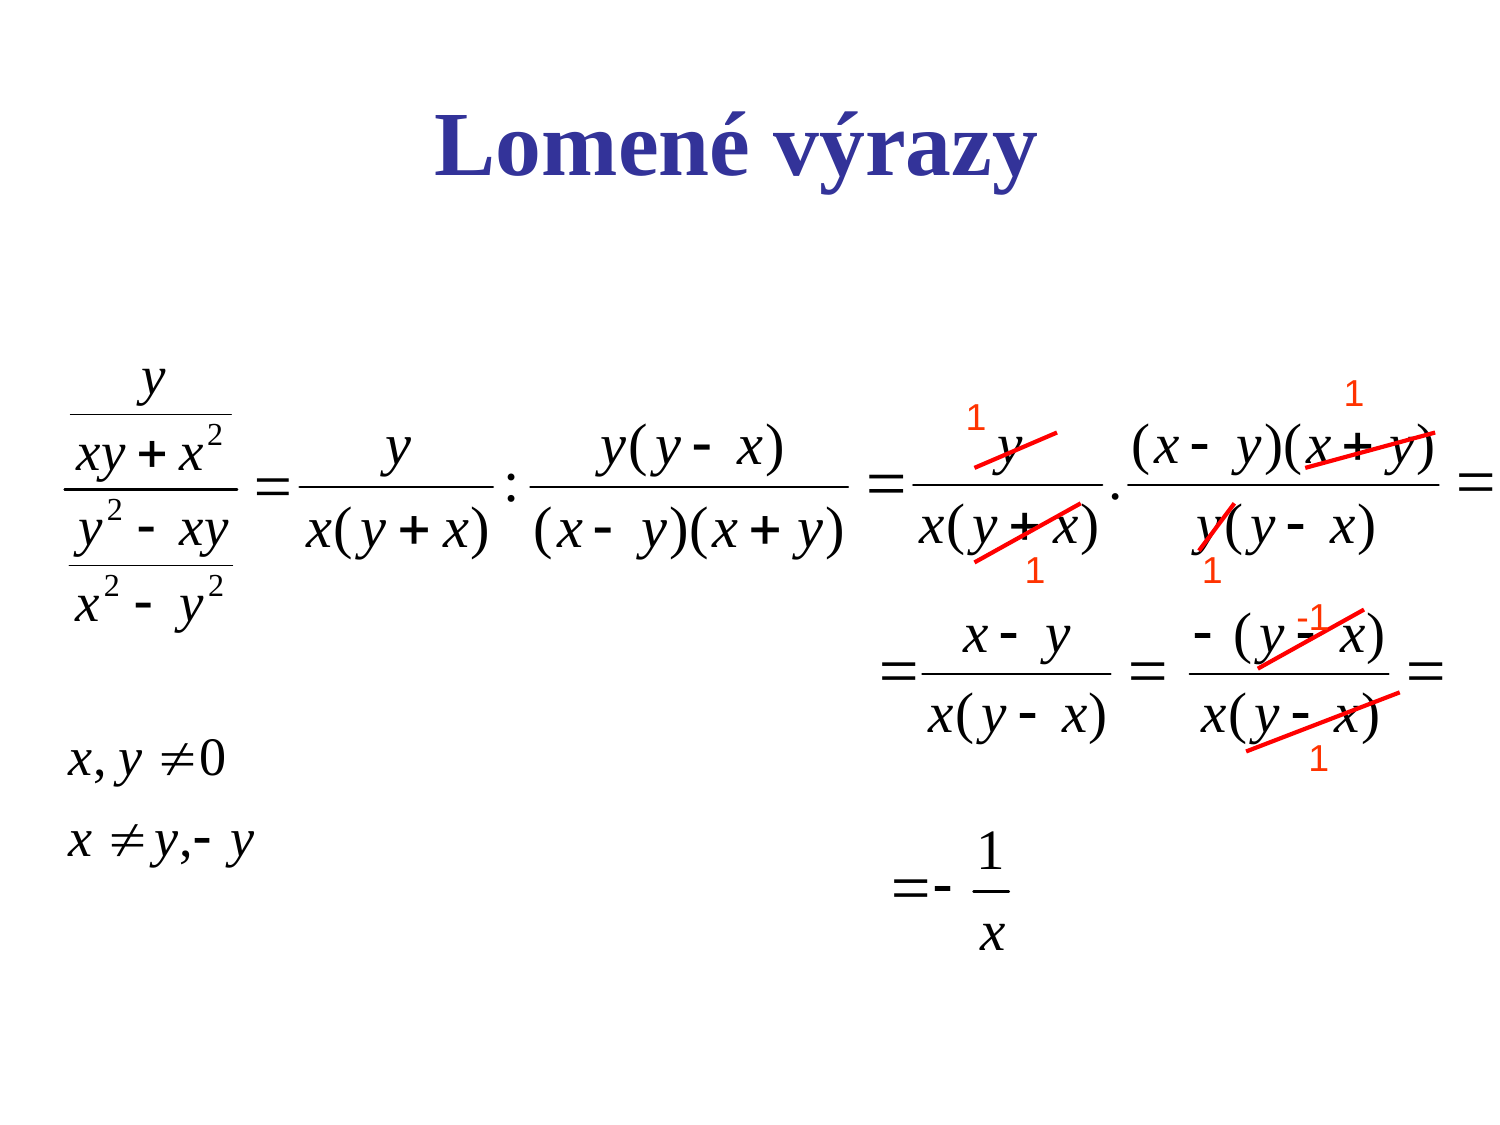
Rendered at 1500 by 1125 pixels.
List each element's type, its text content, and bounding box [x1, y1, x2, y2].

chart [868, 597, 1169, 755]
chart [1180, 597, 1447, 755]
text_box 1 [1187, 538, 1235, 600]
chart [55, 342, 1495, 646]
text_box 1 [1293, 726, 1365, 788]
text_box -1 [1281, 585, 1353, 646]
text_box 1 [950, 385, 1022, 446]
title Lomené výrazy [75, 45, 1426, 233]
text_box 1 [1009, 538, 1058, 600]
chart [879, 815, 1023, 964]
text_box 1 [1328, 361, 1377, 423]
chart [58, 726, 266, 880]
